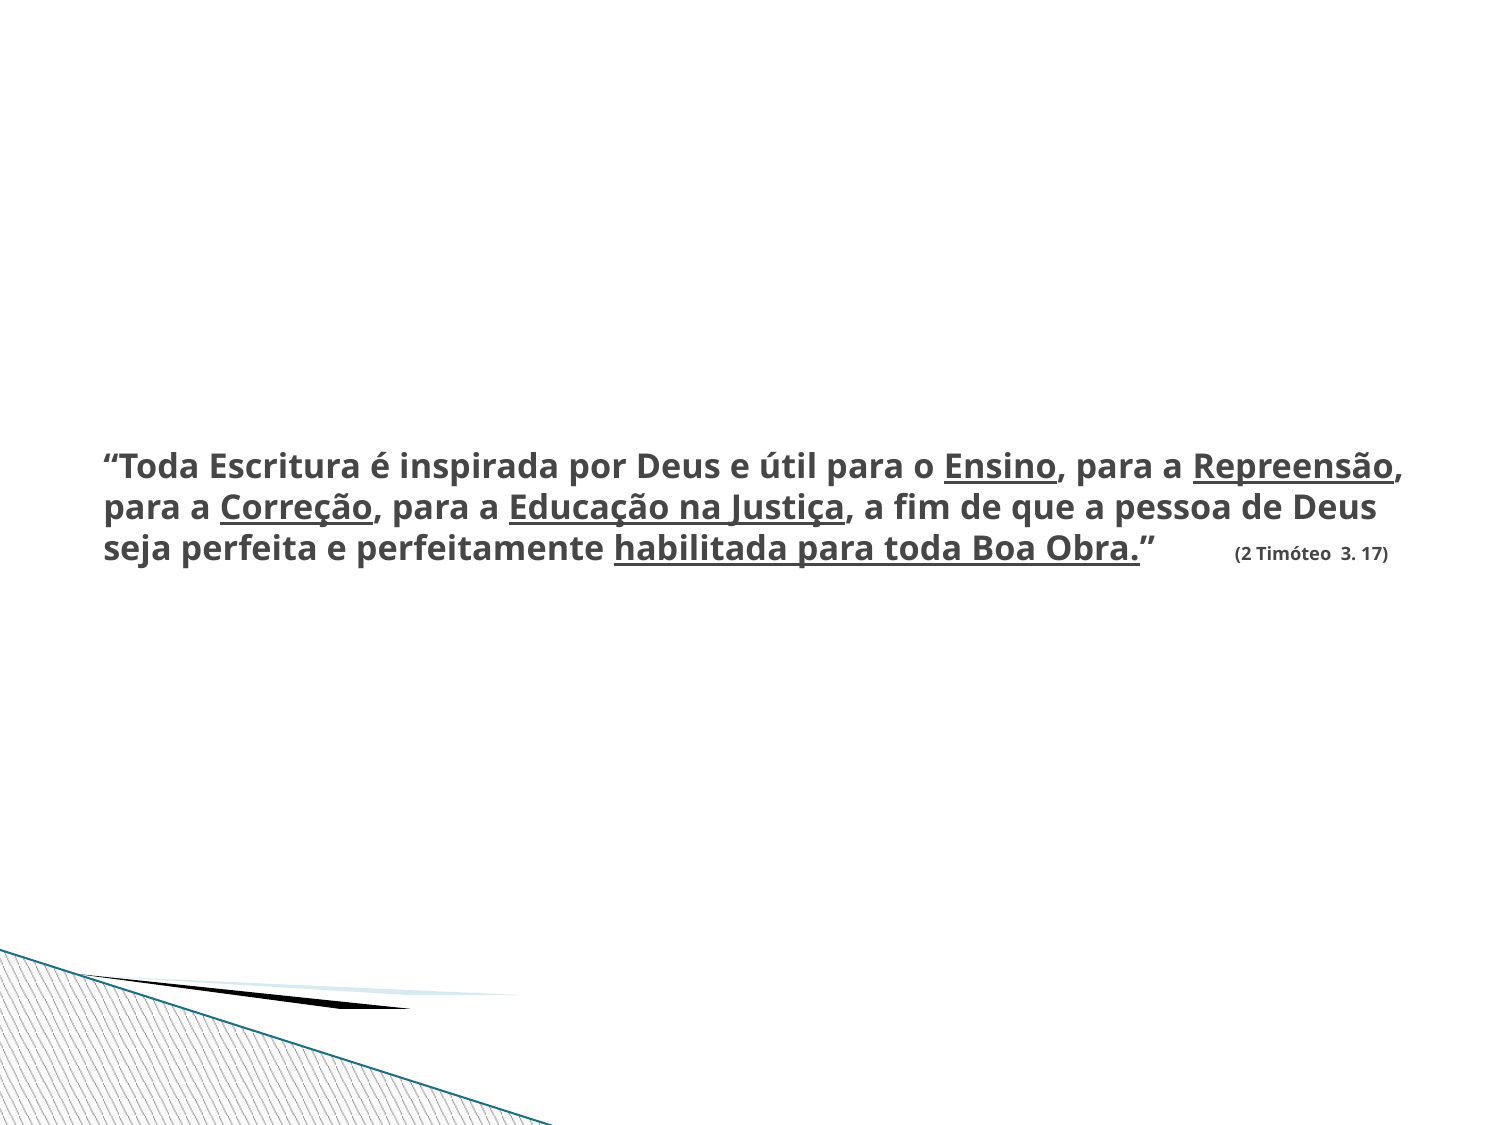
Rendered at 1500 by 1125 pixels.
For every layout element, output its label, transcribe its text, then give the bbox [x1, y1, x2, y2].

title “Toda Escritura é inspirada por Deus e útil para o Ensino, para a Repreensão, para a Correção, para a Educação na Justiça, a fim de que a pessoa de Deus seja perfeita e perfeitamente habilitada para toda Boa Obra.” (2 Timóteo 3. 17) [88, 432, 1439, 621]
picture [0, 952, 543, 1125]
